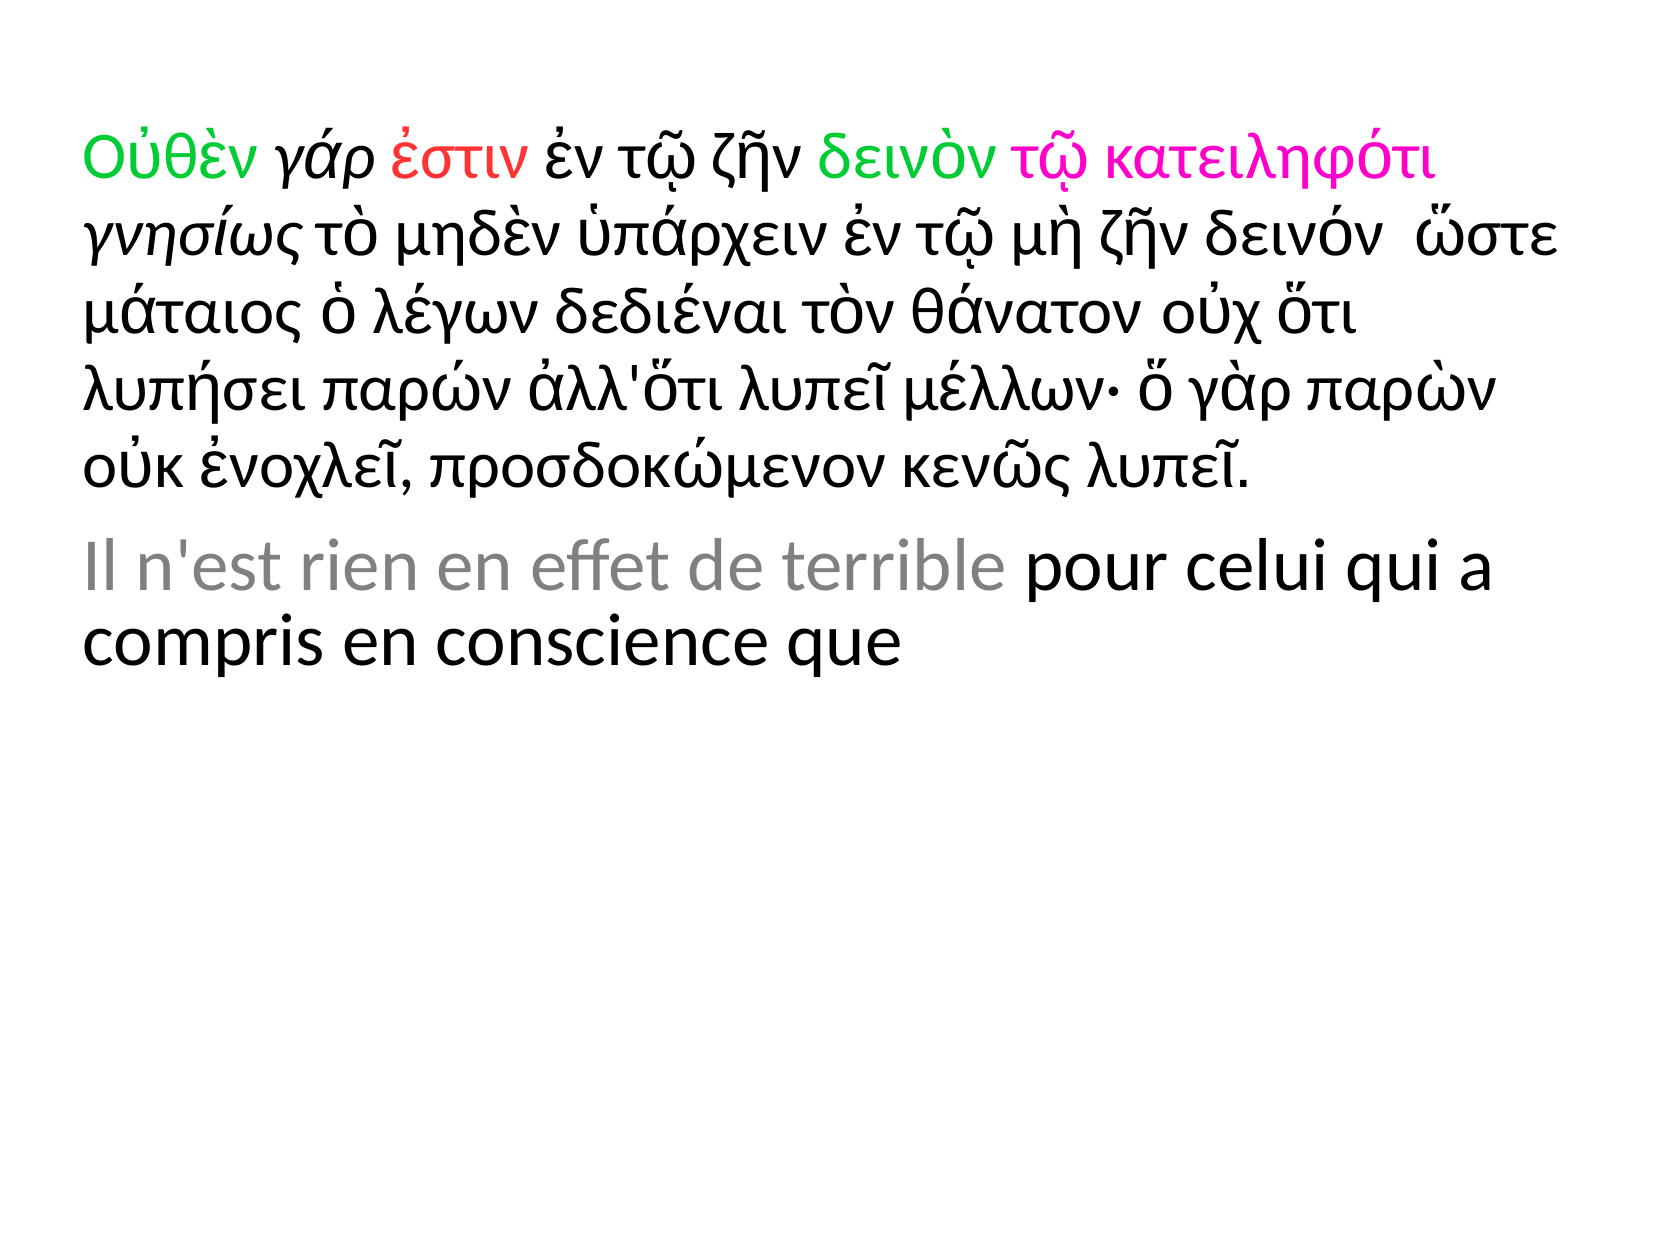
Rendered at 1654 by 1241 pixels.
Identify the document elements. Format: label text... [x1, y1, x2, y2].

list Oὐθὲν γάρ ἐστιν ἐν τῷ ζῆν δεινὸν τῷ κατειληφότι γνησίως τὸ μηδὲν ὑπάρχειν ἐν τῷ μὴ ζῆν δεινόν ὥστε μάταιος ὁ λέγων δεδιέναι τὸν θάνατον οὐχ ὅτι λυπήσει παρών ἀλλ'ὅτι λυπεῖ μέλλων· ὅ γὰρ παρὼν οὐκ ἐνοχλεῖ, προσδοκώμενον κενῶς λυπεῖ. Il n'est rien en effet de terrible pour celui qui a compris en conscience que [82, 118, 1571, 1121]
